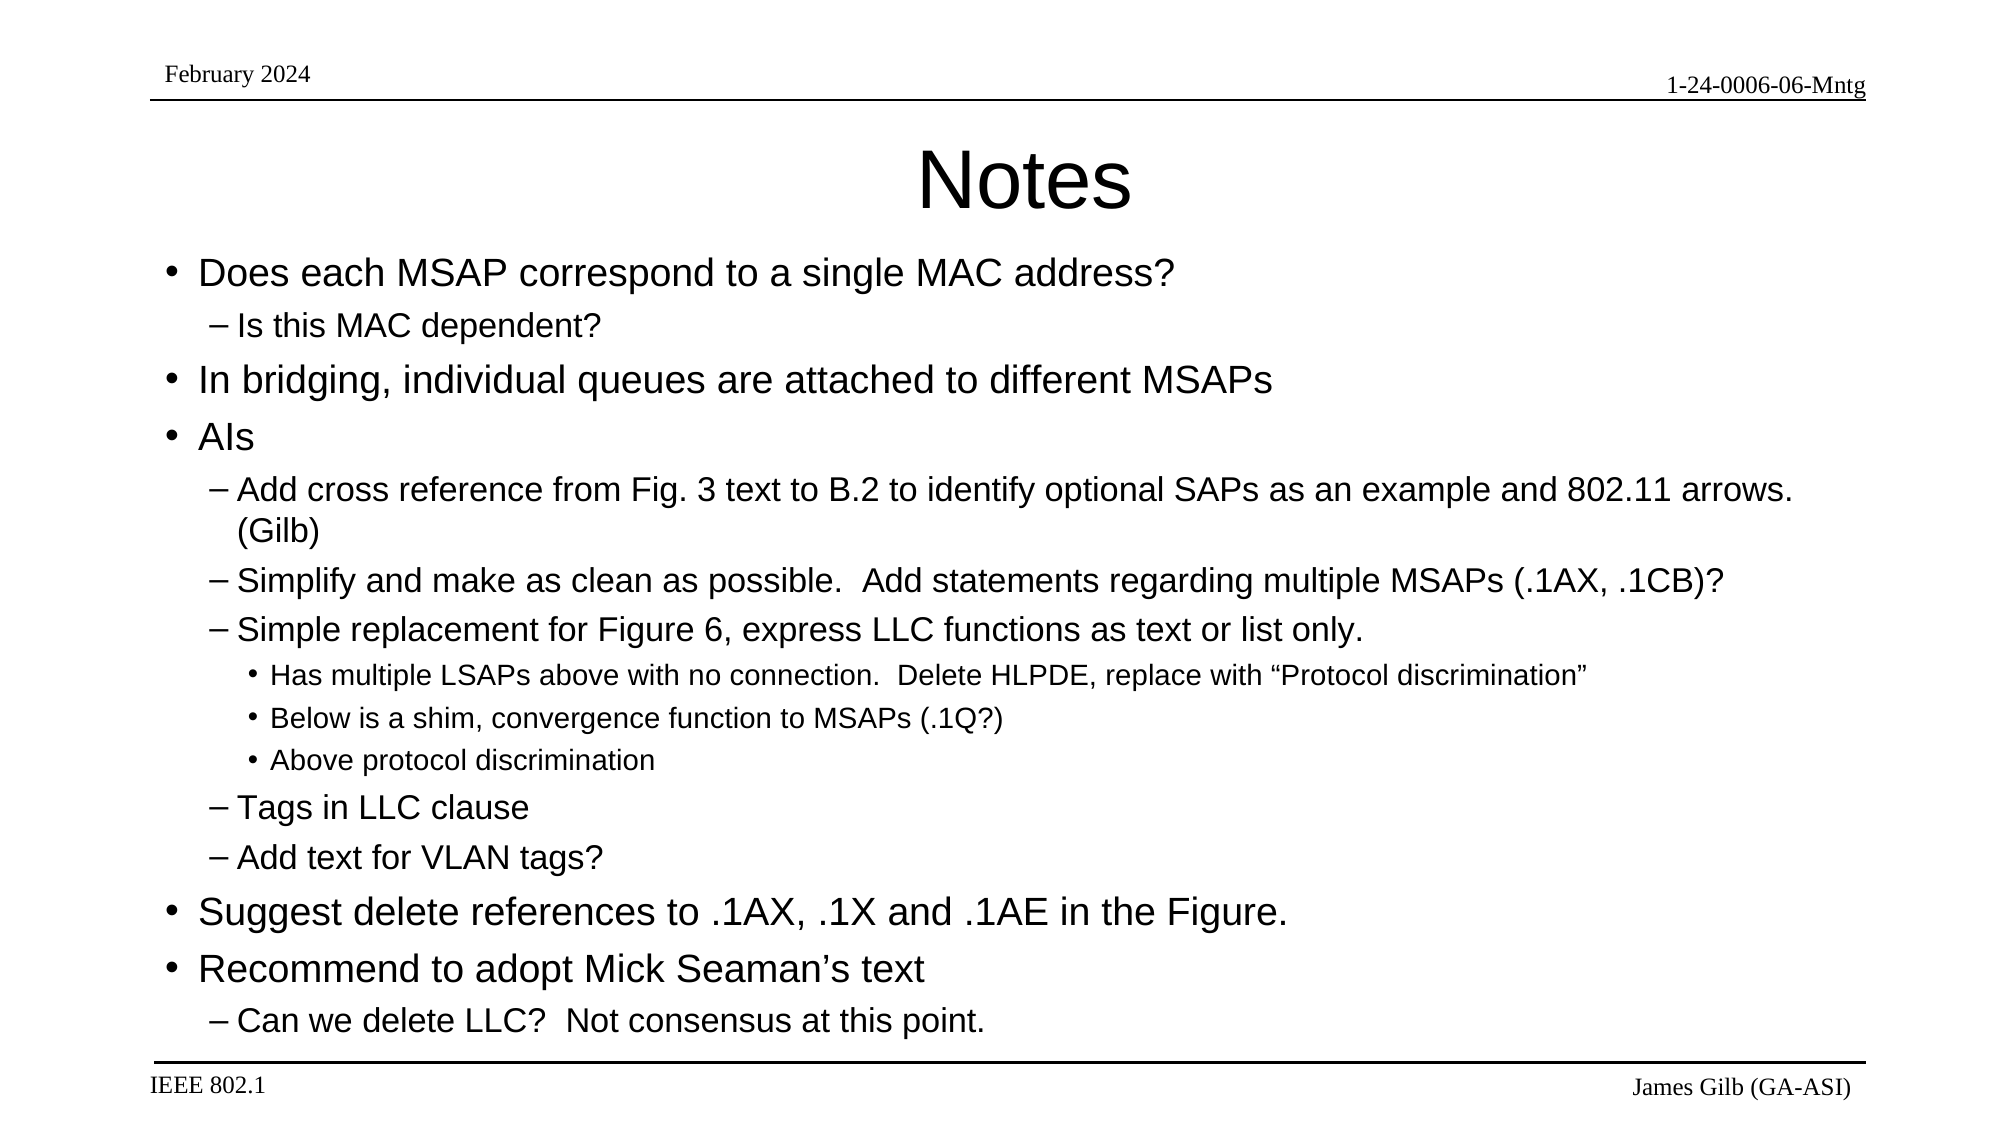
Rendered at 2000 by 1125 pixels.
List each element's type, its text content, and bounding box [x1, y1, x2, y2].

title Notes [149, 112, 1900, 238]
list Does each MSAP correspond to a single MAC address? Is this MAC dependent? In bridging, individual queues are attached to different MSAPs AIs Add cross reference from Fig. 3 text to B.2 to identify optional SAPs as an example and 802.11 arrows. (Gilb) Simplify and make as clean as possible. Add statements regarding multiple MSAPs (.1AX, .1CB)? Simple replacement for Figure 6, express LLC functions as text or list only. Has multiple LSAPs above with no connection. Delete HLPDE, replace with “Protocol discrimination” Below is a shim, convergence function to MSAPs (.1Q?) Above protocol discrimination Tags in LLC clause Add text for VLAN tags? Suggest delete references to .1AX, .1X and .1AE in the Figure. Recommend to adopt Mick Seaman’s text Can we delete LLC? Not consensus at this point. [149, 239, 1900, 1051]
